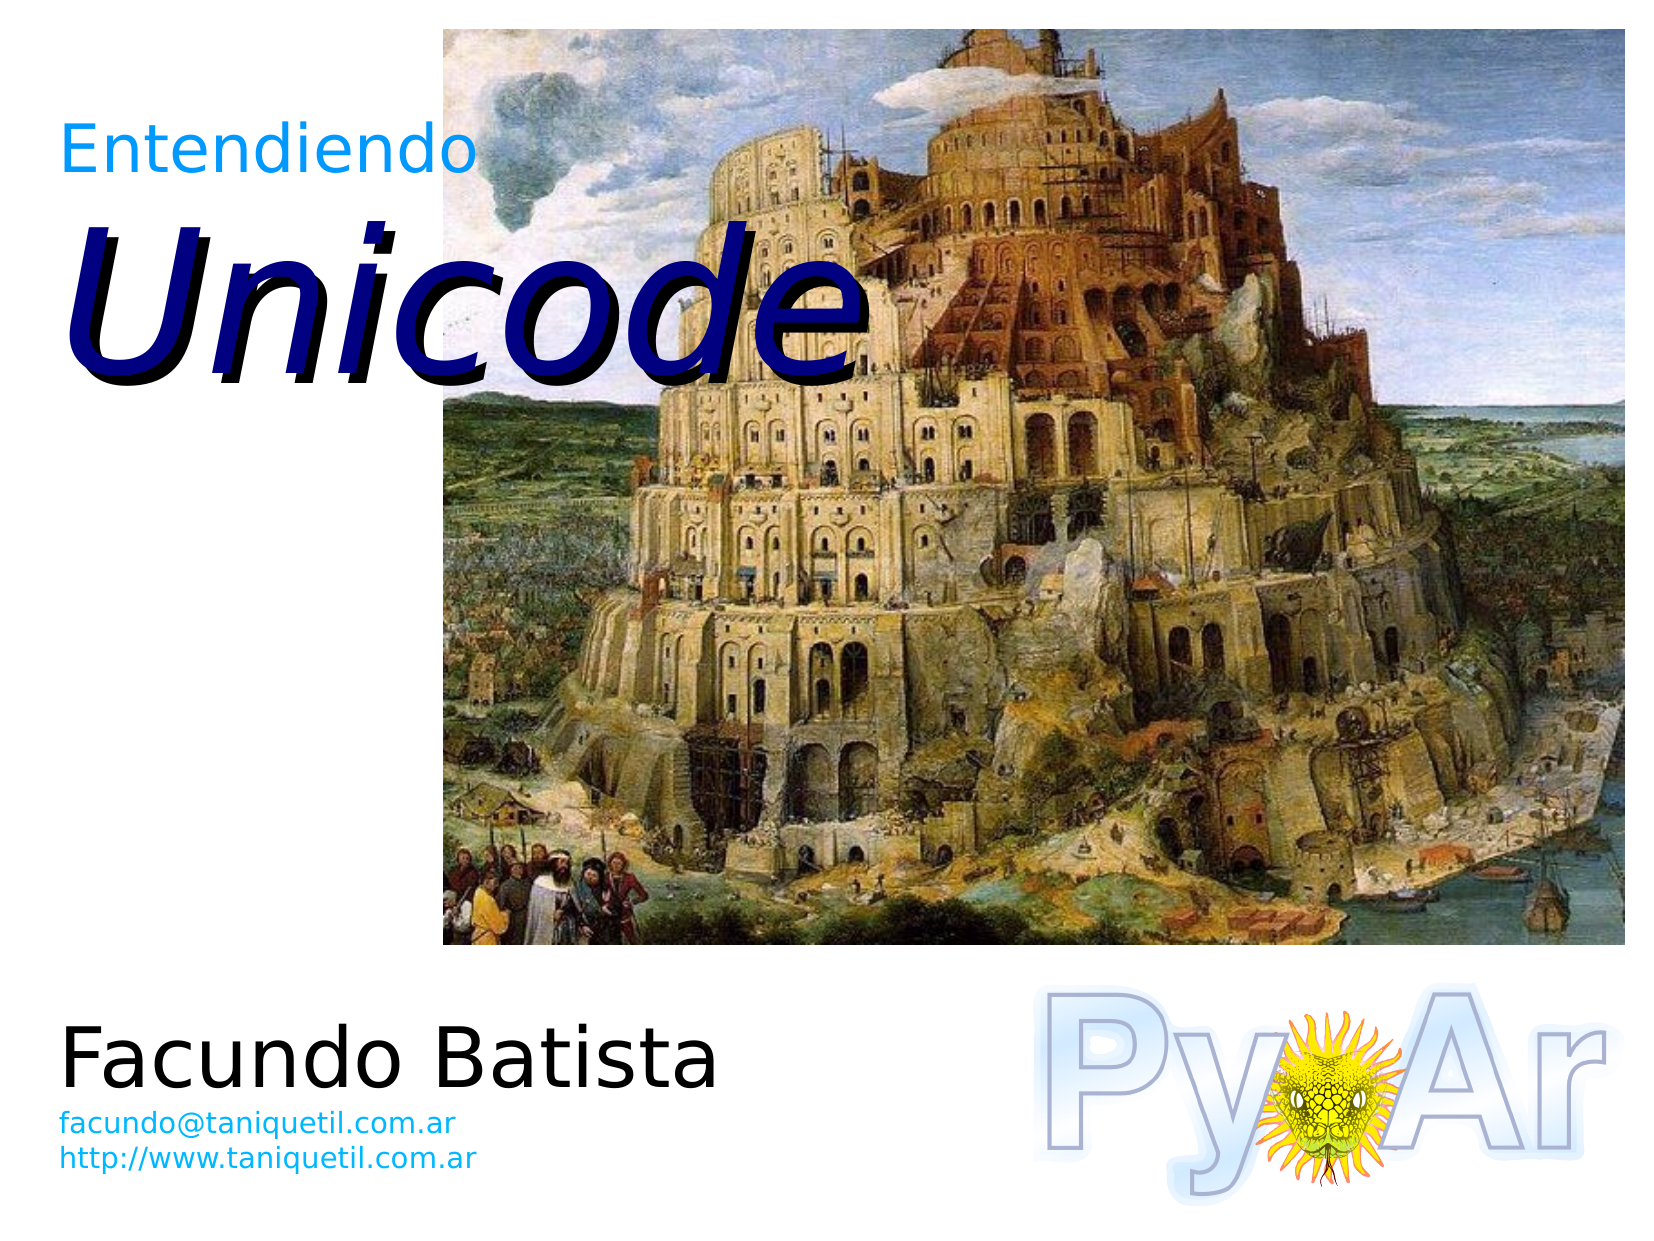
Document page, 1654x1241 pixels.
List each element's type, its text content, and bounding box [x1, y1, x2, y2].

picture [443, 29, 1625, 945]
picture [1033, 948, 1625, 1211]
title Facundo Batista facundo@taniquetil.com.ar http://www.taniquetil.com.ar [59, 944, 768, 1241]
title Entendiendo Unicode [59, 59, 1548, 473]
